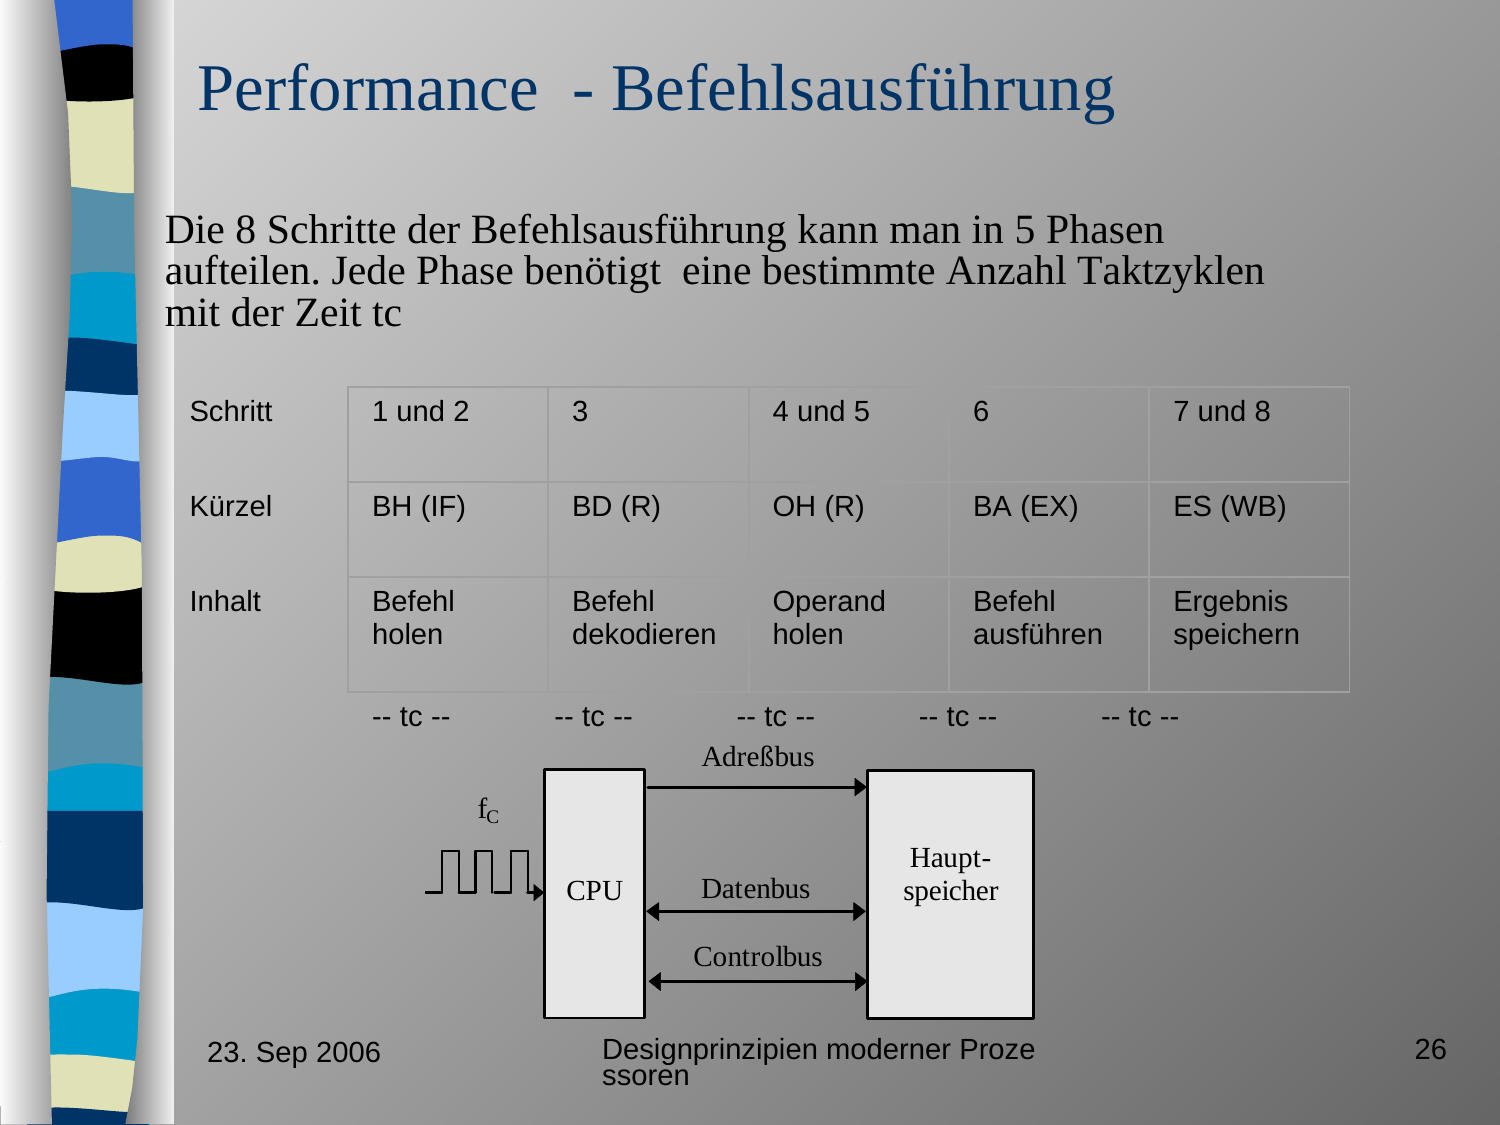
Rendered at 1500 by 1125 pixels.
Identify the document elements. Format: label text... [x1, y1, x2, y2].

text_box Befehl dekodieren [557, 578, 740, 691]
text_box 4 und 5 [757, 388, 940, 481]
text_box ES (WB) [1158, 483, 1341, 576]
text_box -- tc -- [539, 693, 721, 788]
text_box -- tc -- [1086, 693, 1269, 788]
text_box Kürzel [174, 482, 347, 577]
text_box BD (R) [557, 483, 740, 576]
text_box Befehl holen [357, 578, 540, 691]
text_box Die 8 Schritte der Befehlsausführung kann man in 5 Phasen aufteilen. Jede Phase benötigt eine bestimmte Anzahl Taktzyklen mit der Zeit tc [149, 202, 1346, 343]
title Performance - Befehlsausführung [183, 0, 1459, 188]
text_box OH (R) [757, 483, 940, 576]
text_box -- tc -- [721, 693, 904, 788]
text_box Befehl ausführen [958, 578, 1141, 691]
text_box 3 [557, 388, 740, 481]
text_box Kürzel [349, 483, 357, 576]
text_box 6 [958, 388, 1141, 481]
text_box BH (IF) [357, 483, 540, 576]
text_box Operand holen [757, 578, 940, 691]
text_box Schritt [174, 387, 347, 482]
text_box Inhalt [174, 577, 347, 693]
text_box BA (EX) [958, 483, 1141, 576]
text_box -- tc -- [357, 693, 539, 788]
text_box Schritt [349, 388, 357, 481]
text_box 1 und 2 [357, 388, 540, 481]
text_box Inhalt [349, 578, 357, 691]
chart [425, 788, 1035, 1020]
text_box -- tc -- [904, 693, 1086, 788]
text_box 7 und 8 [1158, 388, 1341, 481]
text_box Ergebnis speichern [1158, 578, 1341, 691]
